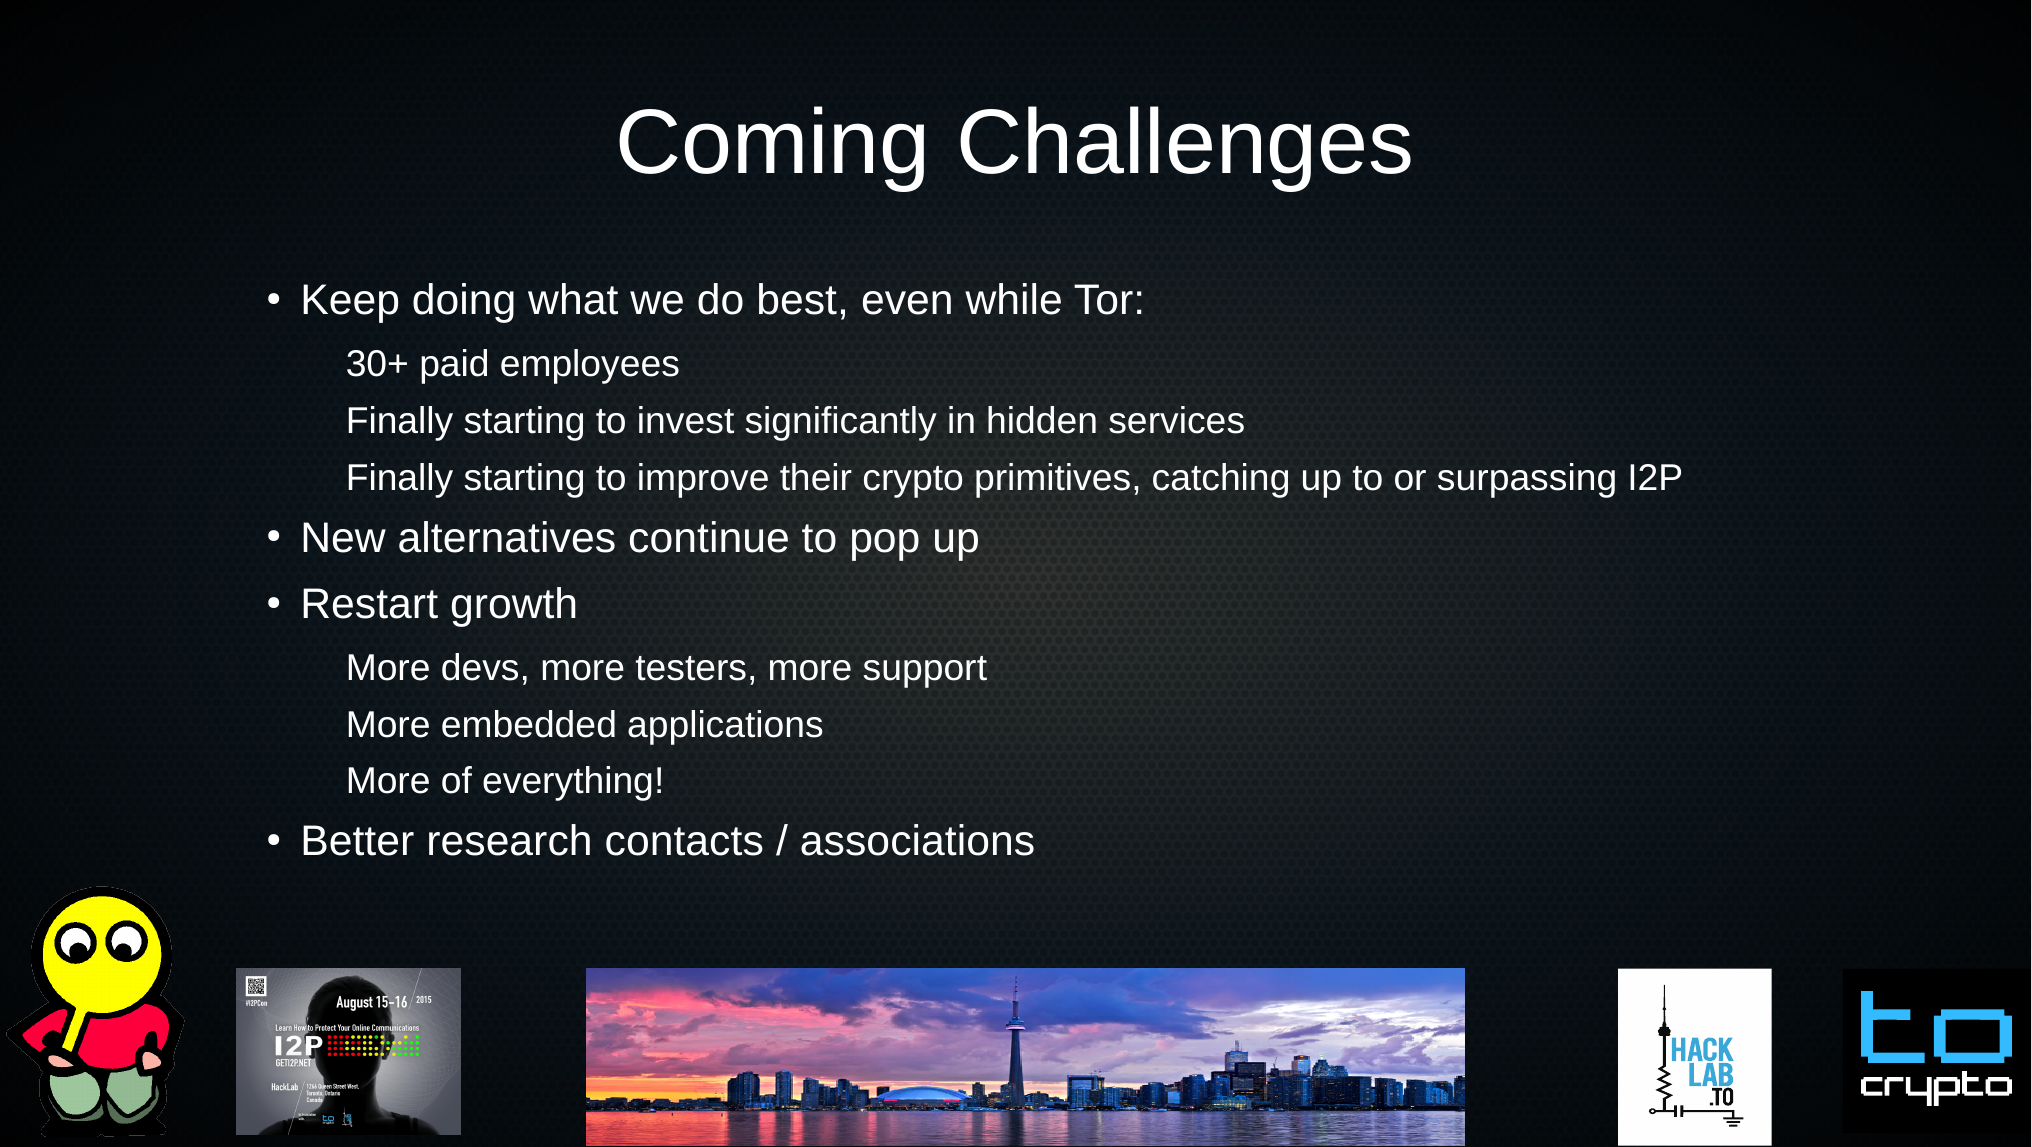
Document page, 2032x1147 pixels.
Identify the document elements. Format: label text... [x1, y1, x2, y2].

list Keep doing what we do best, even while Tor: 30+ paid employees Finally starting to invest significantly in hidden services Finally starting to improve their crypto primitives, catching up to or surpassing I2P New alternatives continue to pop up Restart growth More devs, more testers, more support More embedded applications More of everything! Better research contacts / associations [255, 209, 2031, 875]
picture [0, 0, 2032, 1147]
title Coming Challenges [101, 45, 1930, 237]
